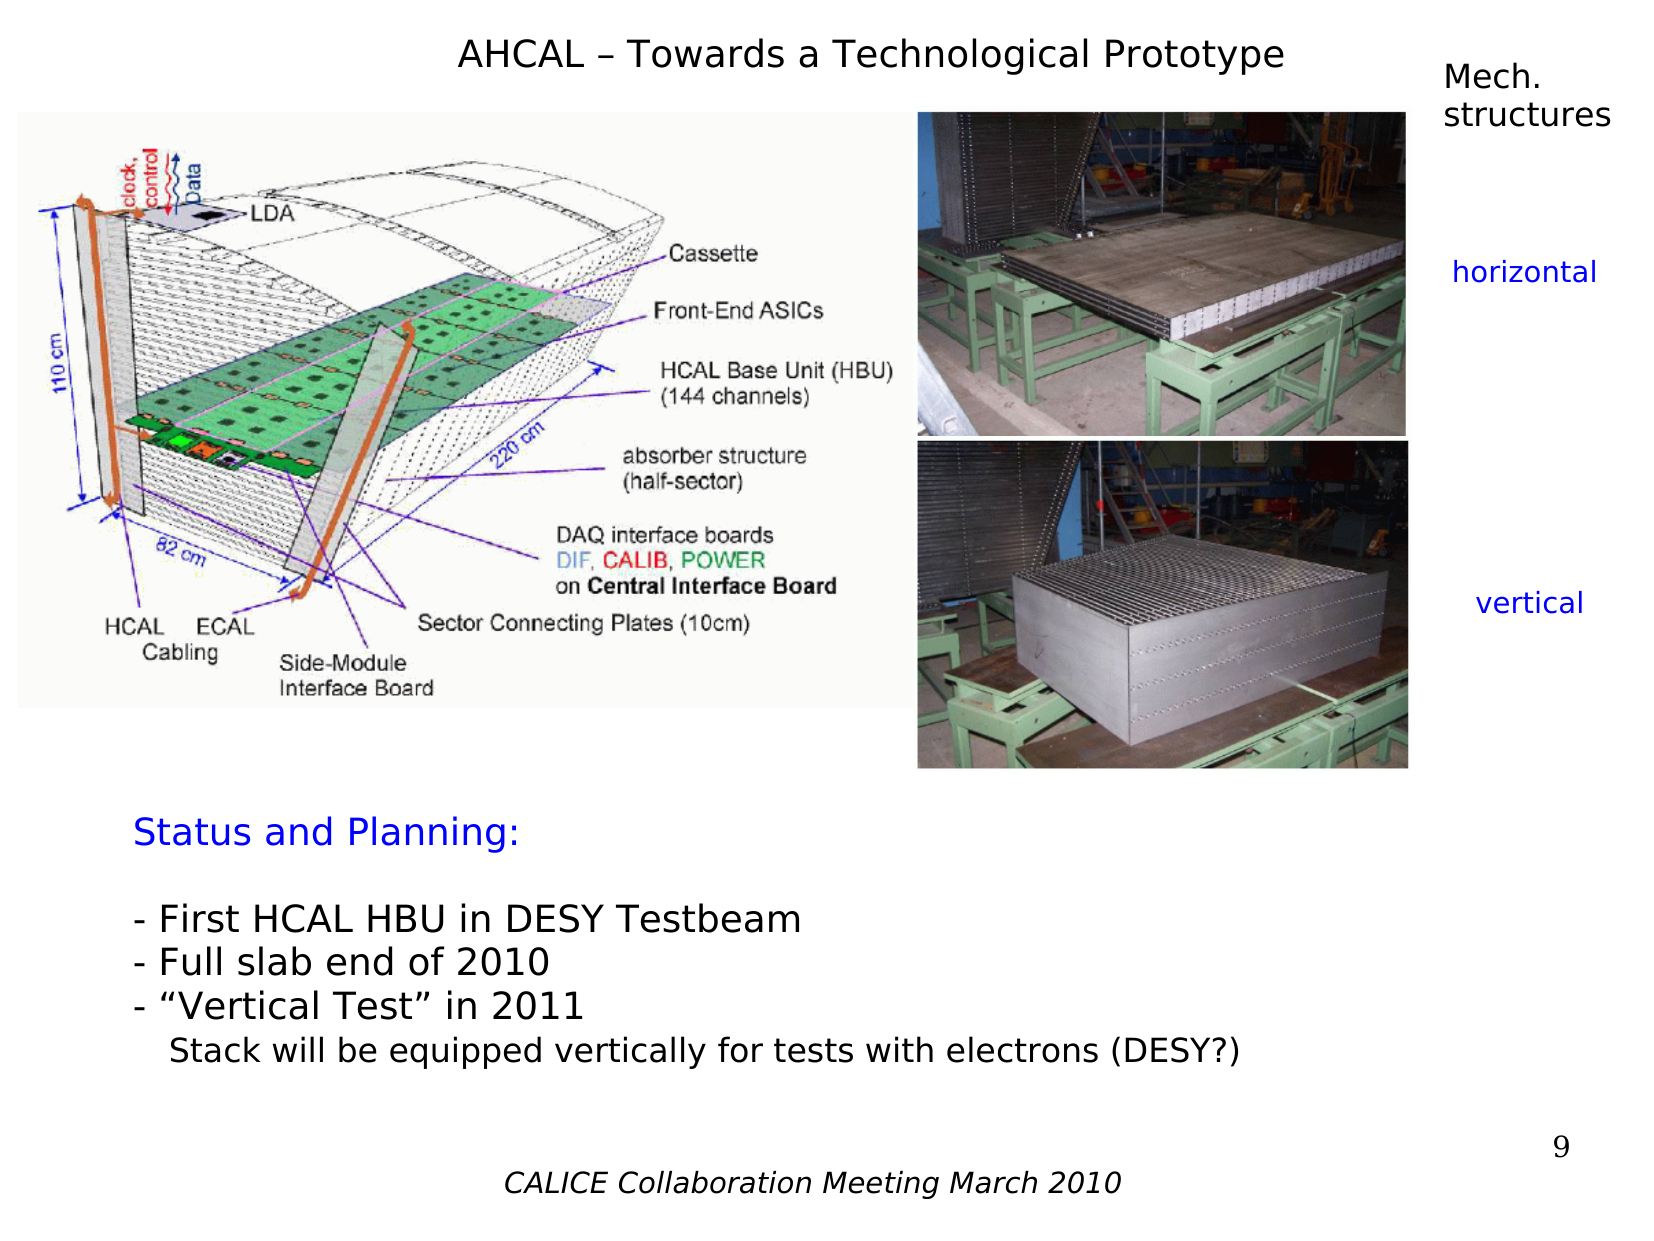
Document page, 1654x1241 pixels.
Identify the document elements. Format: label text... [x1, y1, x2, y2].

text_box horizontal [1437, 248, 1613, 298]
picture [18, 106, 1412, 771]
text_box Status and Planning: - First HCAL HBU in DESY Testbeam - Full slab end of 2010 - “Vertical Test” in 2011 Stack will be equipped vertically for tests with electrons (DESY?) [118, 803, 1237, 1123]
text_box vertical [1460, 578, 1600, 628]
text_box AHCAL – Towards a Technological Prototype [442, 25, 1283, 84]
text_box Mech. structures [1428, 49, 1625, 142]
